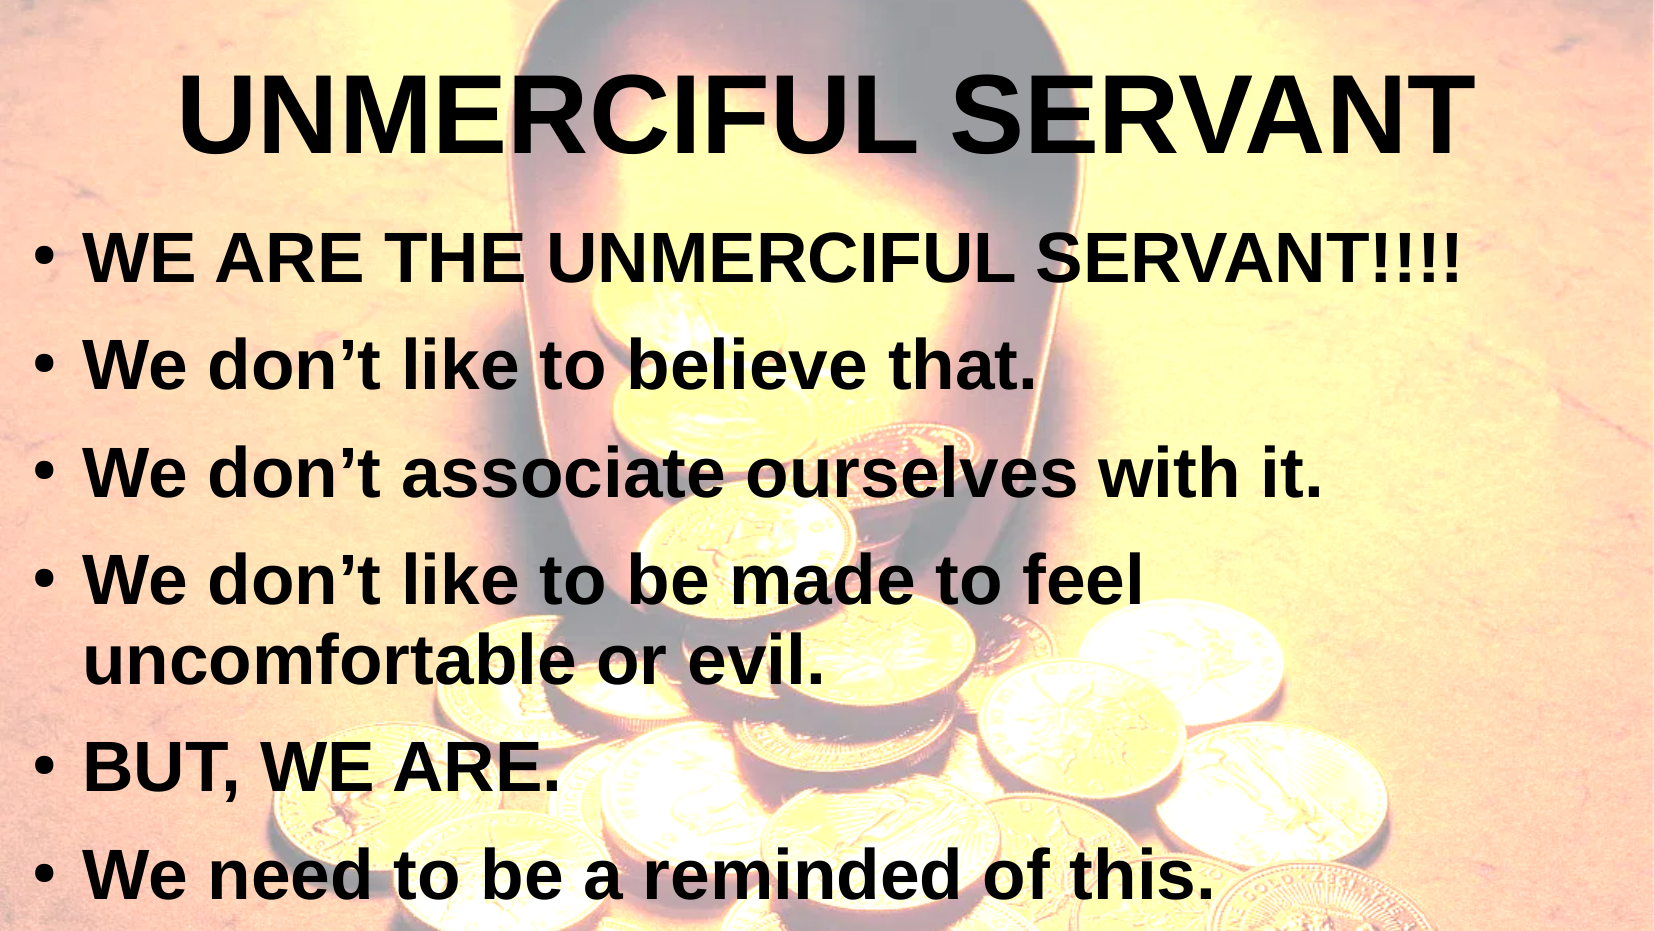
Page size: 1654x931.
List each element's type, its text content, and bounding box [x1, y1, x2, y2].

picture [0, 0, 1654, 931]
title UNMERCIFUL SERVANT [82, 37, 1571, 193]
list WE ARE THE UNMERCIFUL SERVANT!!!! We don’t like to believe that. We don’t associate ourselves with it. We don’t like to be made to feel uncomfortable or evil. BUT, WE ARE. We need to be a reminded of this. [15, 217, 1636, 916]
